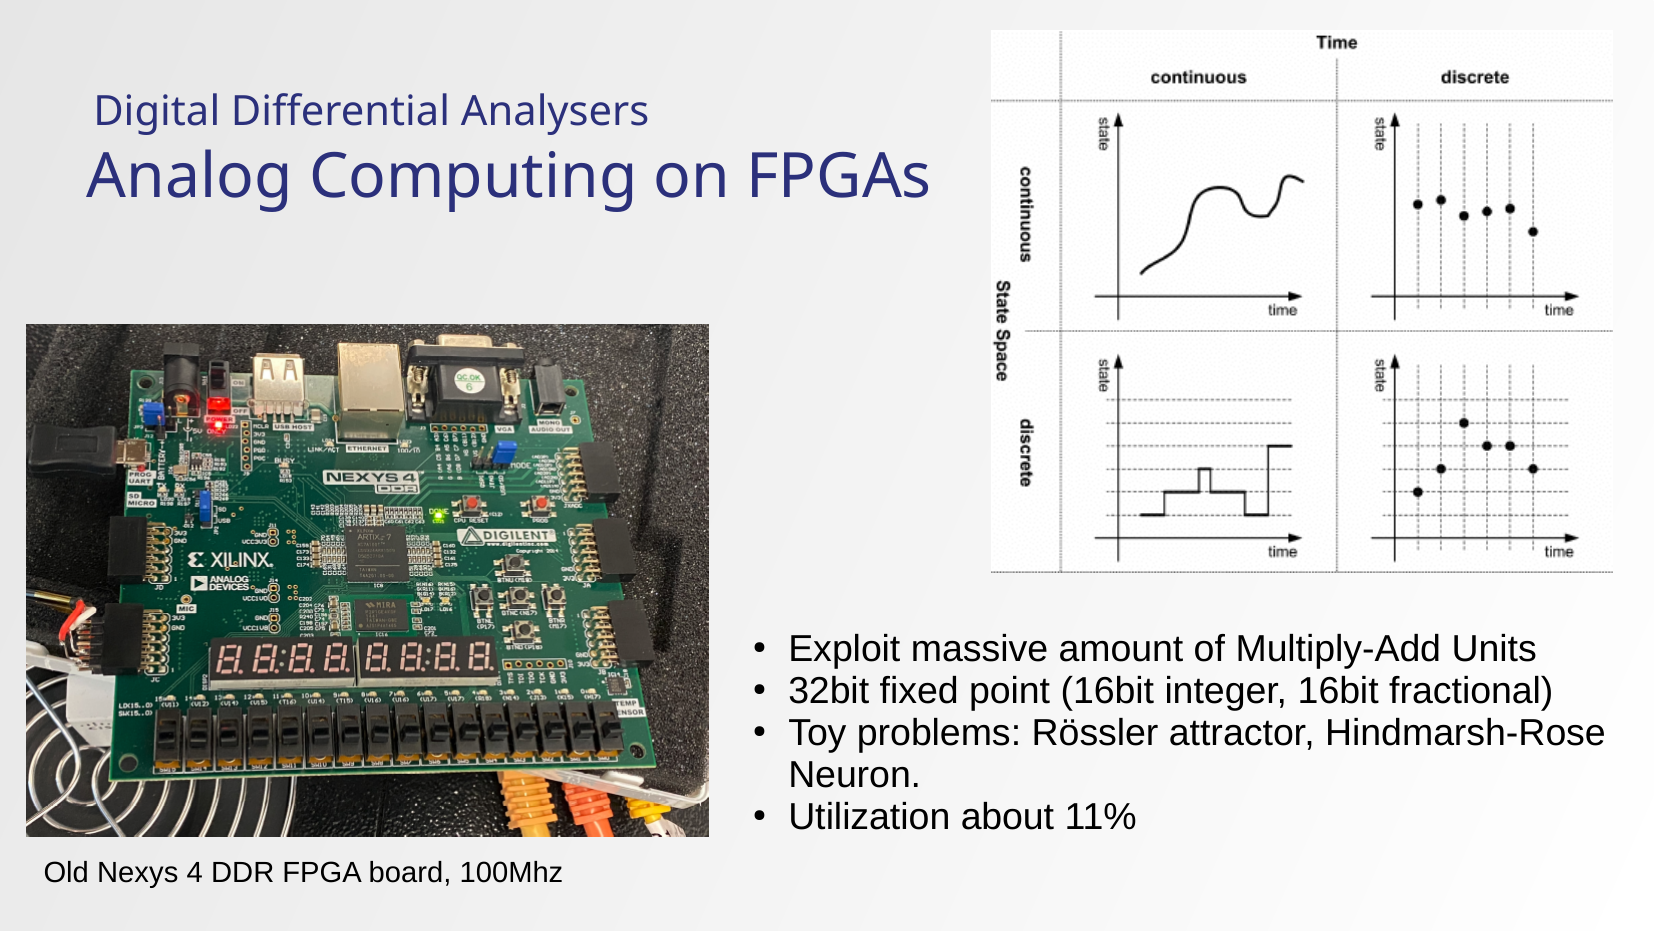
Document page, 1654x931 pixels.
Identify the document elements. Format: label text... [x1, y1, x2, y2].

picture [991, 30, 1613, 573]
text_box Old Nexys 4 DDR FPGA board, 100Mhz [28, 848, 579, 896]
text_box Digital Differential Analysers [78, 73, 991, 136]
picture [26, 324, 709, 837]
title Analog Computing on FPGAs [86, 106, 991, 191]
text_box Exploit massive amount of Multiply-Add Units 32bit fixed point (16bit integer, 16bit fractional) Toy problems: Rössler attractor, Hindmarsh-Rose Neuron. Utilization about 11% [738, 620, 1654, 857]
